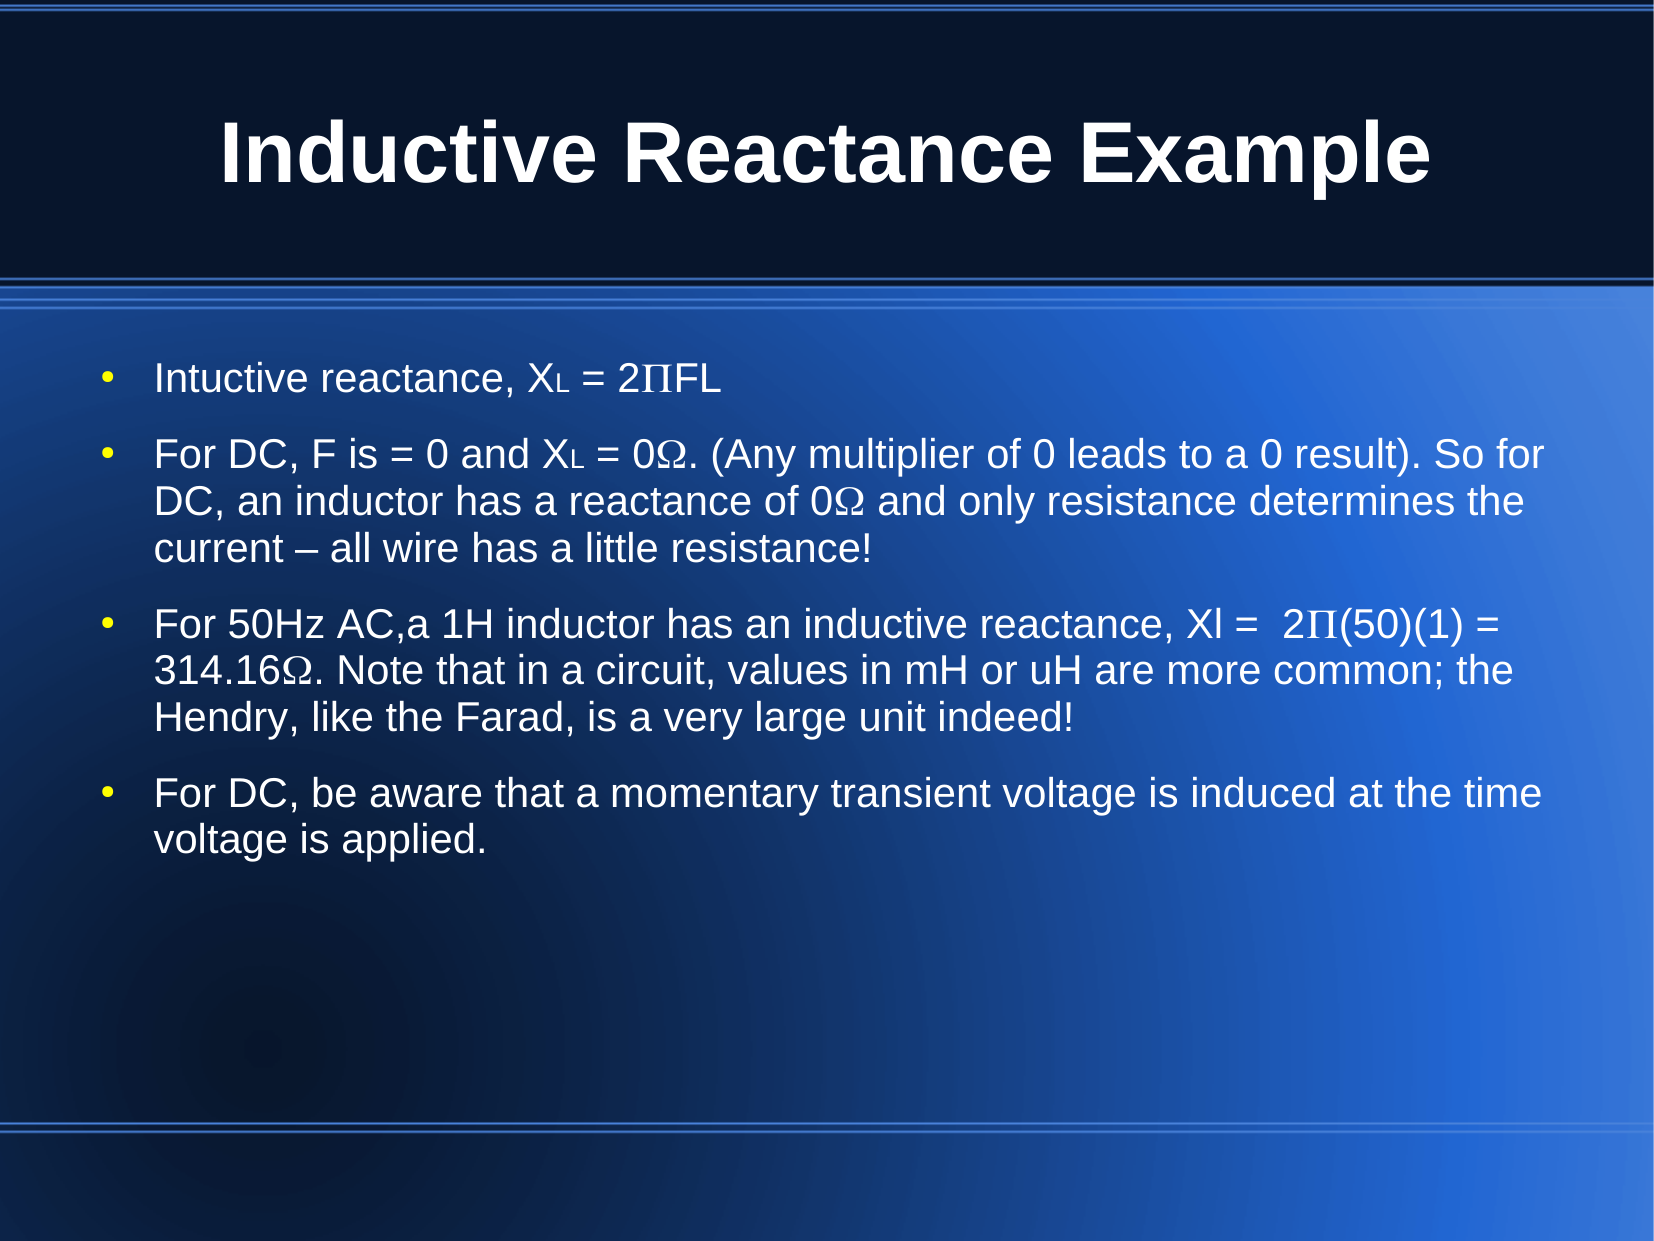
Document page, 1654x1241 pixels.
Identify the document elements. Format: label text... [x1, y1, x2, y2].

picture [0, 0, 1654, 1241]
title Inductive Reactance Example [82, 49, 1571, 257]
list Intuctive reactance, XL = 2PFL For DC, F is = 0 and XL = 0W. (Any multiplier of 0 leads to a 0 result). So for DC, an inductor has a reactance of 0W and only resistance determines the current – all wire has a little resistance! For 50Hz AC,a 1H inductor has an inductive reactance, Xl = 2P(50)(1) = 314.16W. Note that in a circuit, values in mH or uH are more common; the Hendry, like the Farad, is a very large unit indeed! For DC, be aware that a momentary transient voltage is induced at the time voltage is applied. [82, 355, 1571, 1058]
